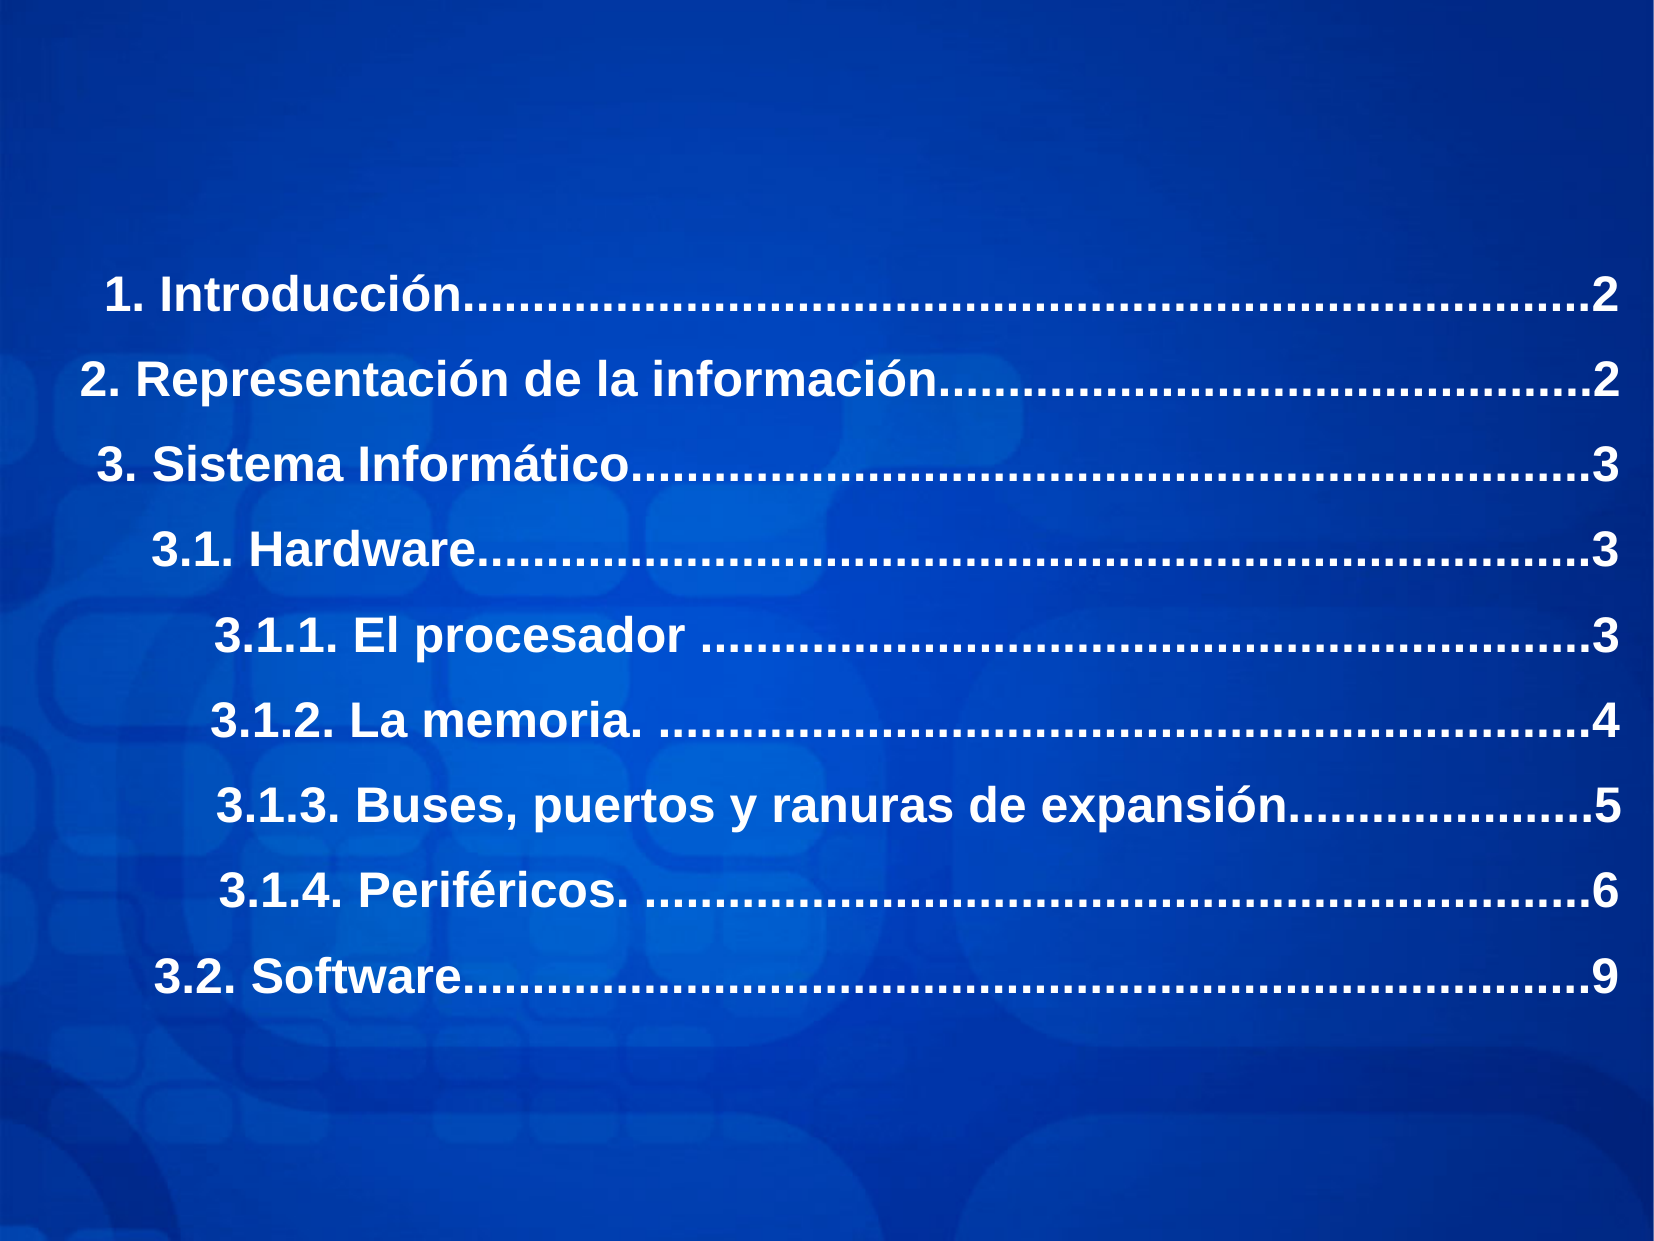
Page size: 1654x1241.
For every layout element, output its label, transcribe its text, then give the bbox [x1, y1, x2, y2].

picture [0, 0, 1654, 1241]
list 1. Introducción.................................................................................2 2. Representación de la información...............................................2 3. Sistema Informático.....................................................................3 3.1. Hardware................................................................................3 3.1.1. El procesador ................................................................3 3.1.2. La memoria. ...................................................................4 3.1.3. Buses, puertos y ranuras de expansión......................5 3.1.4. Periféricos. ....................................................................6 3.2. Software.................................................................................9 [59, 265, 1625, 1152]
